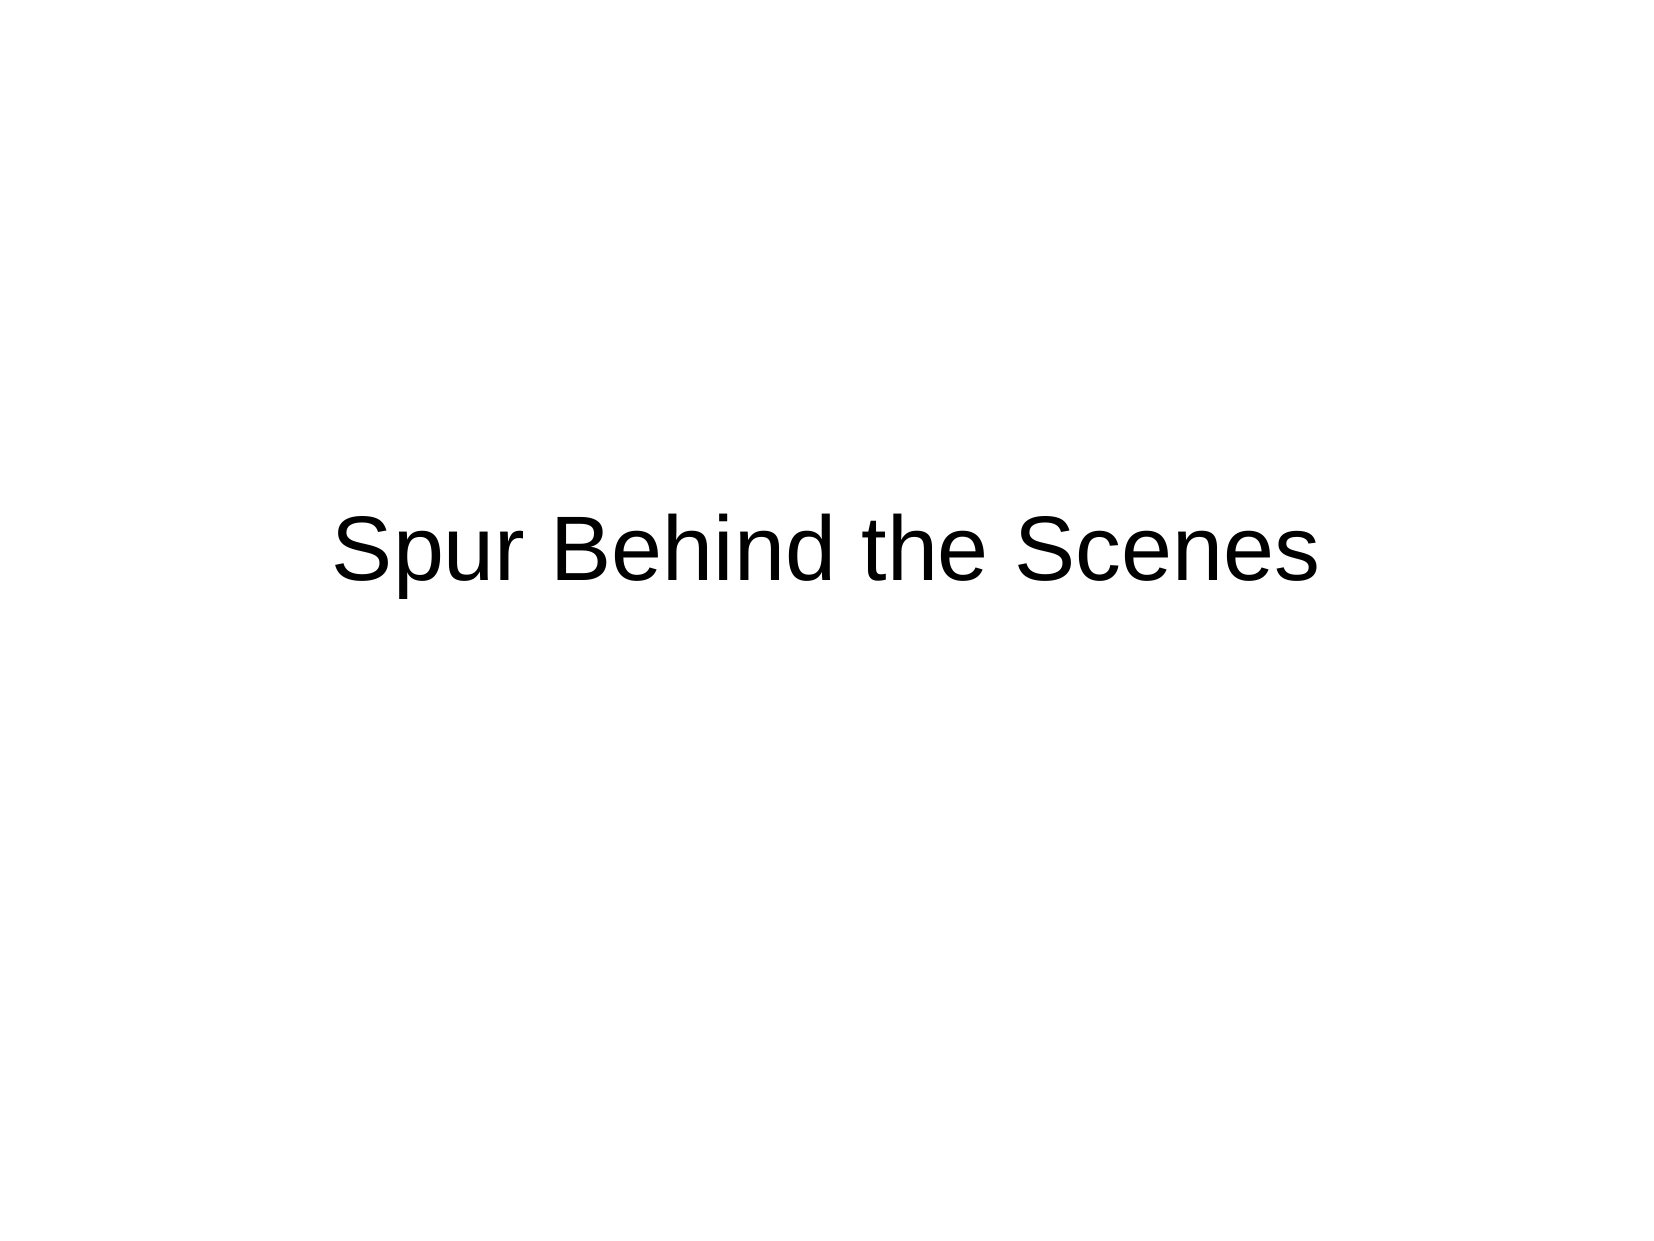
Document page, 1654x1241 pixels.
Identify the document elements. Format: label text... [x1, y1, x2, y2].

title Spur Behind the Scenes [82, 445, 1571, 653]
